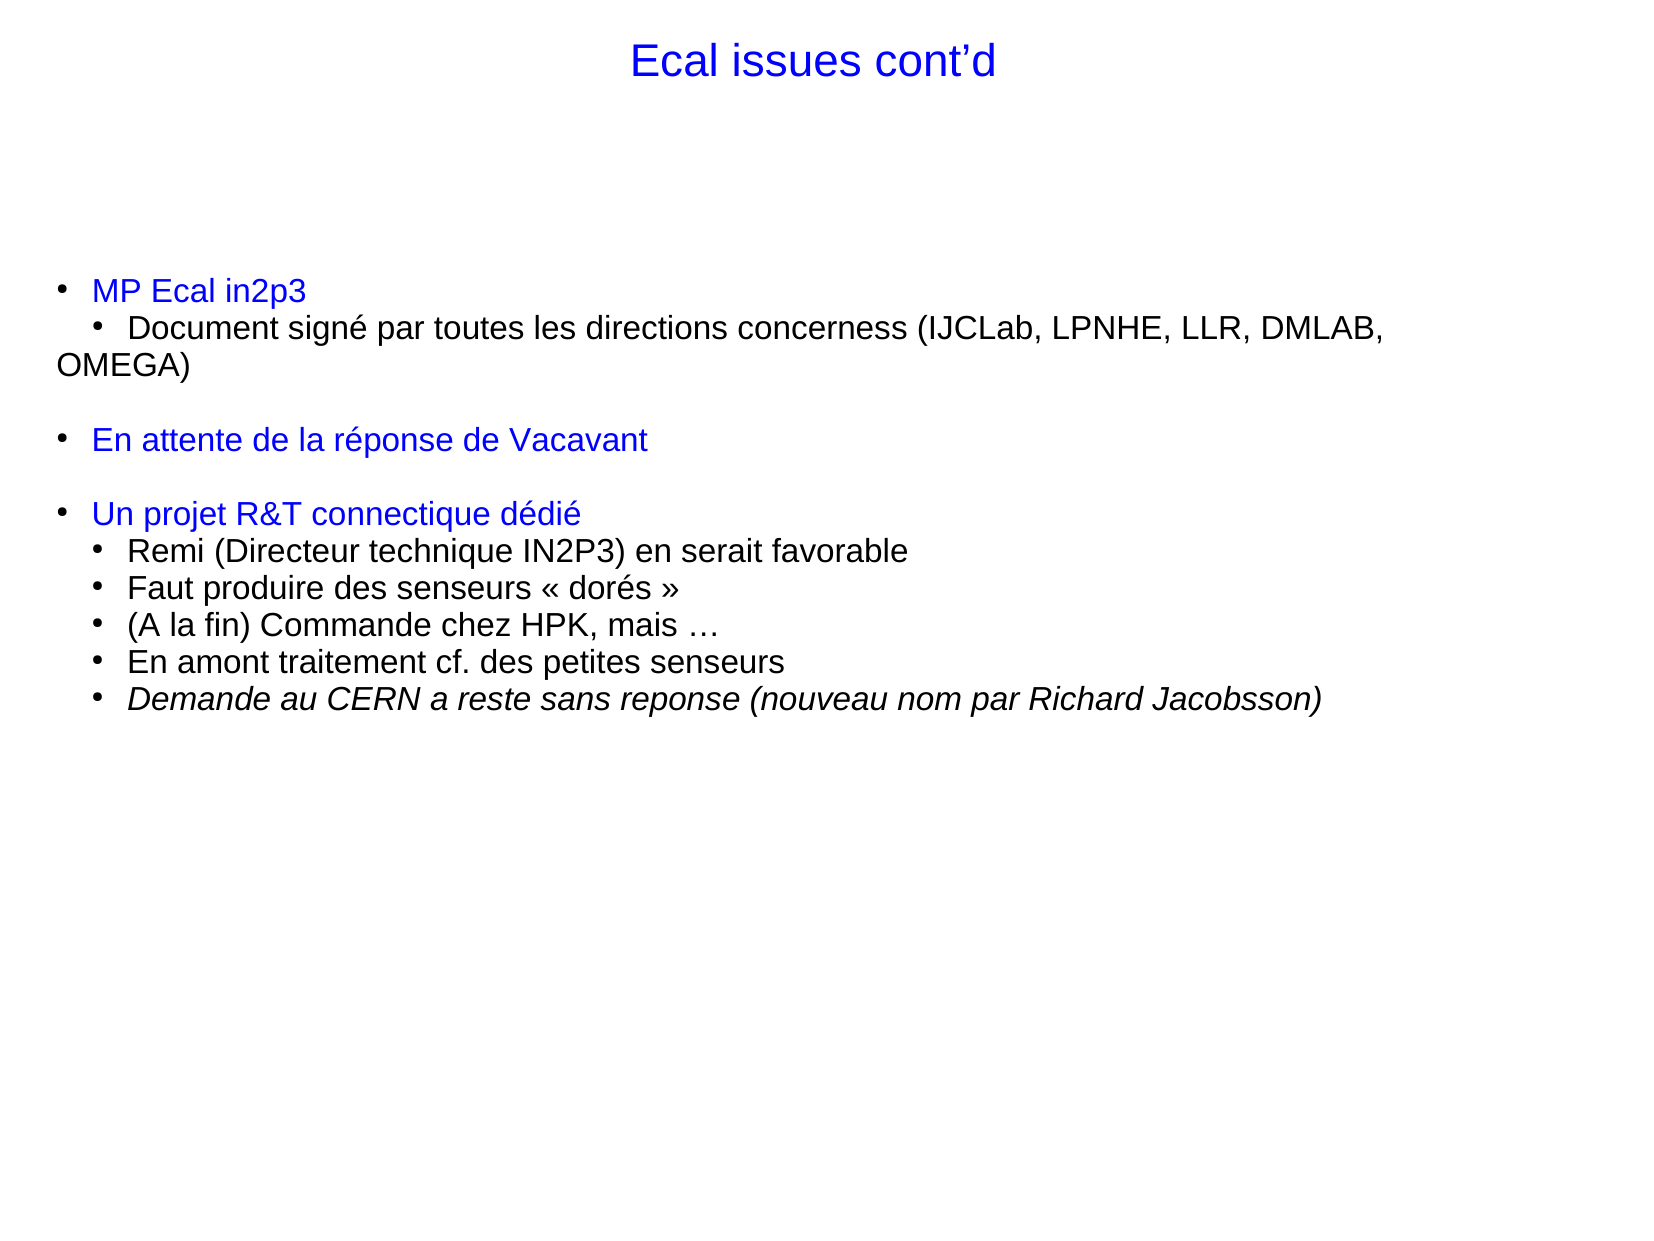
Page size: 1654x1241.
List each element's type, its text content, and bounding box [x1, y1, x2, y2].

text_box Ecal issues cont’d [615, 26, 1021, 106]
text_box MP Ecal in2p3 Document signé par toutes les directions concerness (IJCLab, LPNHE, LLR, DMLAB, OMEGA) En attente de la réponse de Vacavant Un projet R&T connectique dédié Remi (Directeur technique IN2P3) en serait favorable Faut produire des senseurs « dorés » (A la fin) Commande chez HPK, mais … En amont traitement cf. des petites senseurs Demande au CERN a reste sans reponse (nouveau nom par Richard Jacobsson) [41, 159, 1543, 718]
